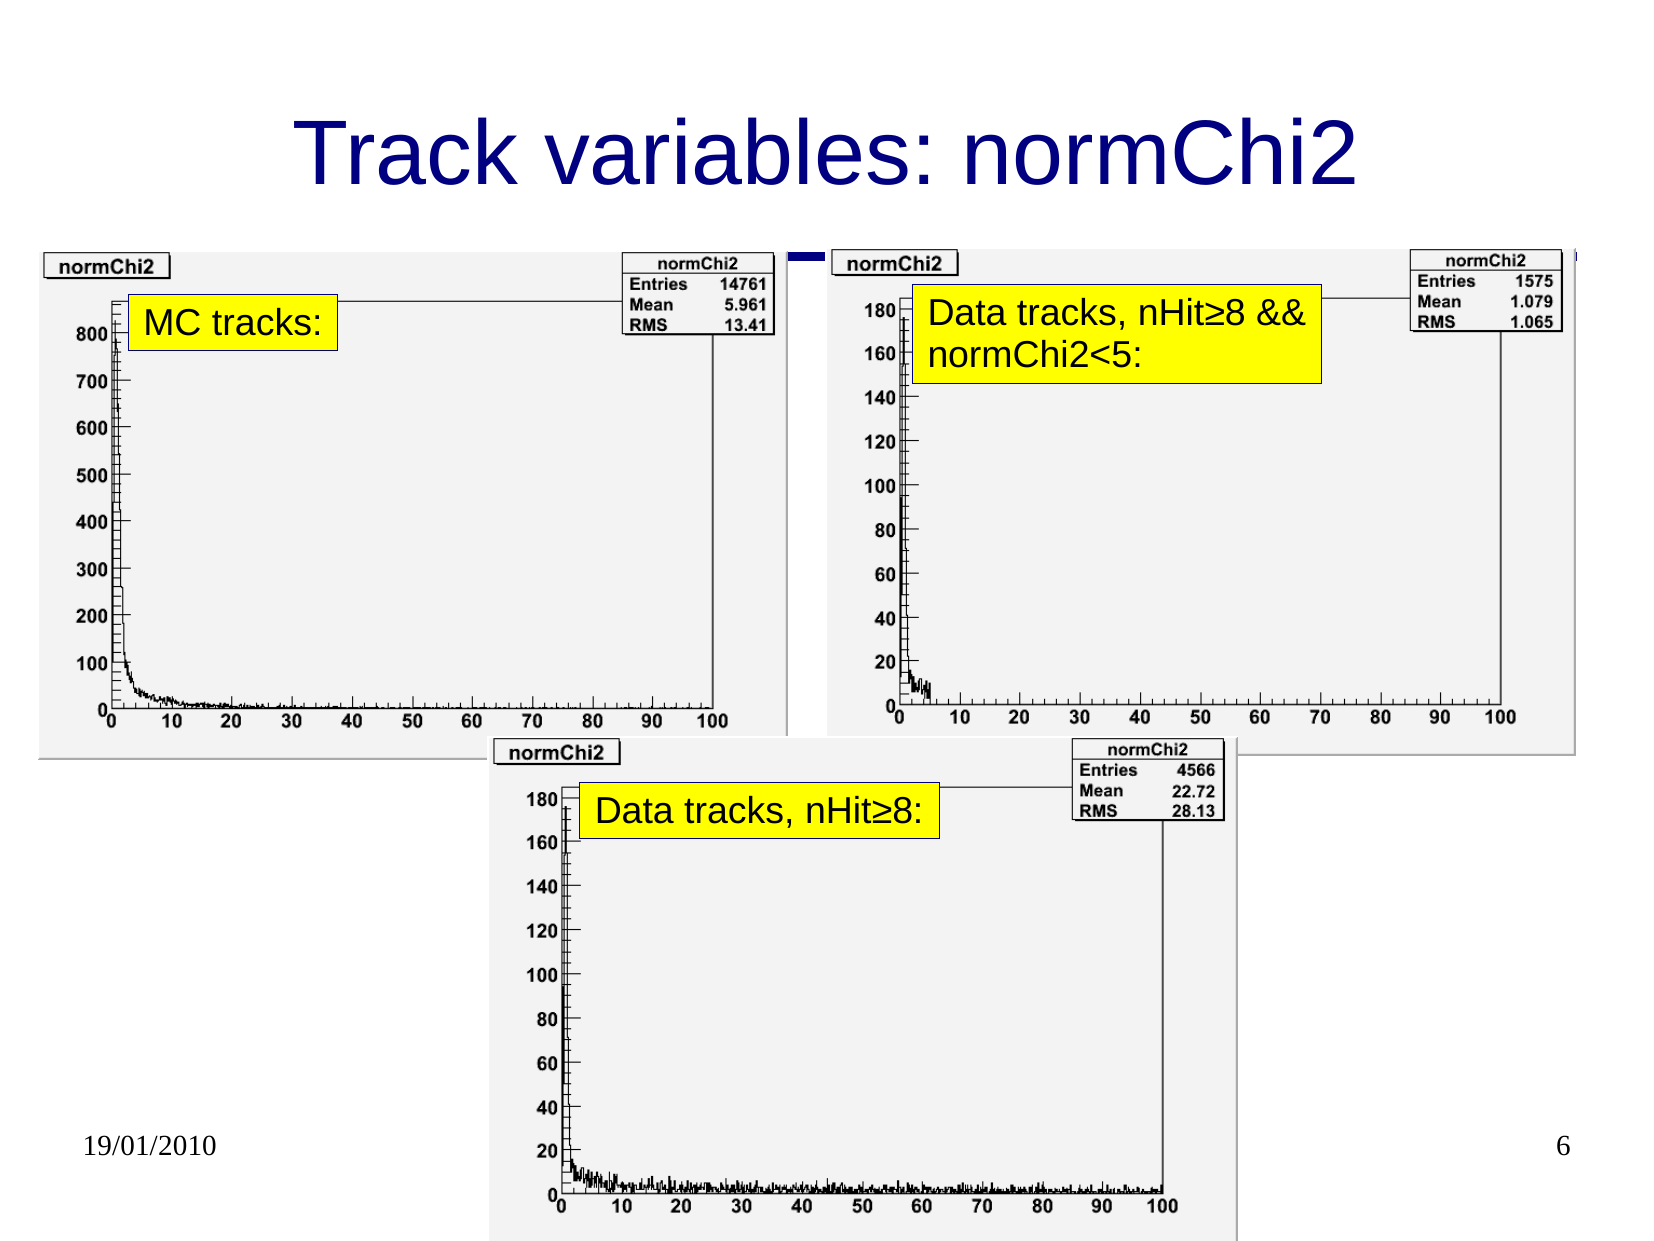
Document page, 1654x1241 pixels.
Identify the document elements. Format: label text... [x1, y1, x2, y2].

picture [37, 247, 1576, 1241]
text_box MC tracks: [128, 294, 338, 351]
text_box Data tracks, nHit≥8: [579, 782, 940, 839]
text_box Data tracks, nHit≥8 && normChi2<5: [912, 284, 1322, 384]
title Track variables: normChi2 [82, 56, 1571, 250]
